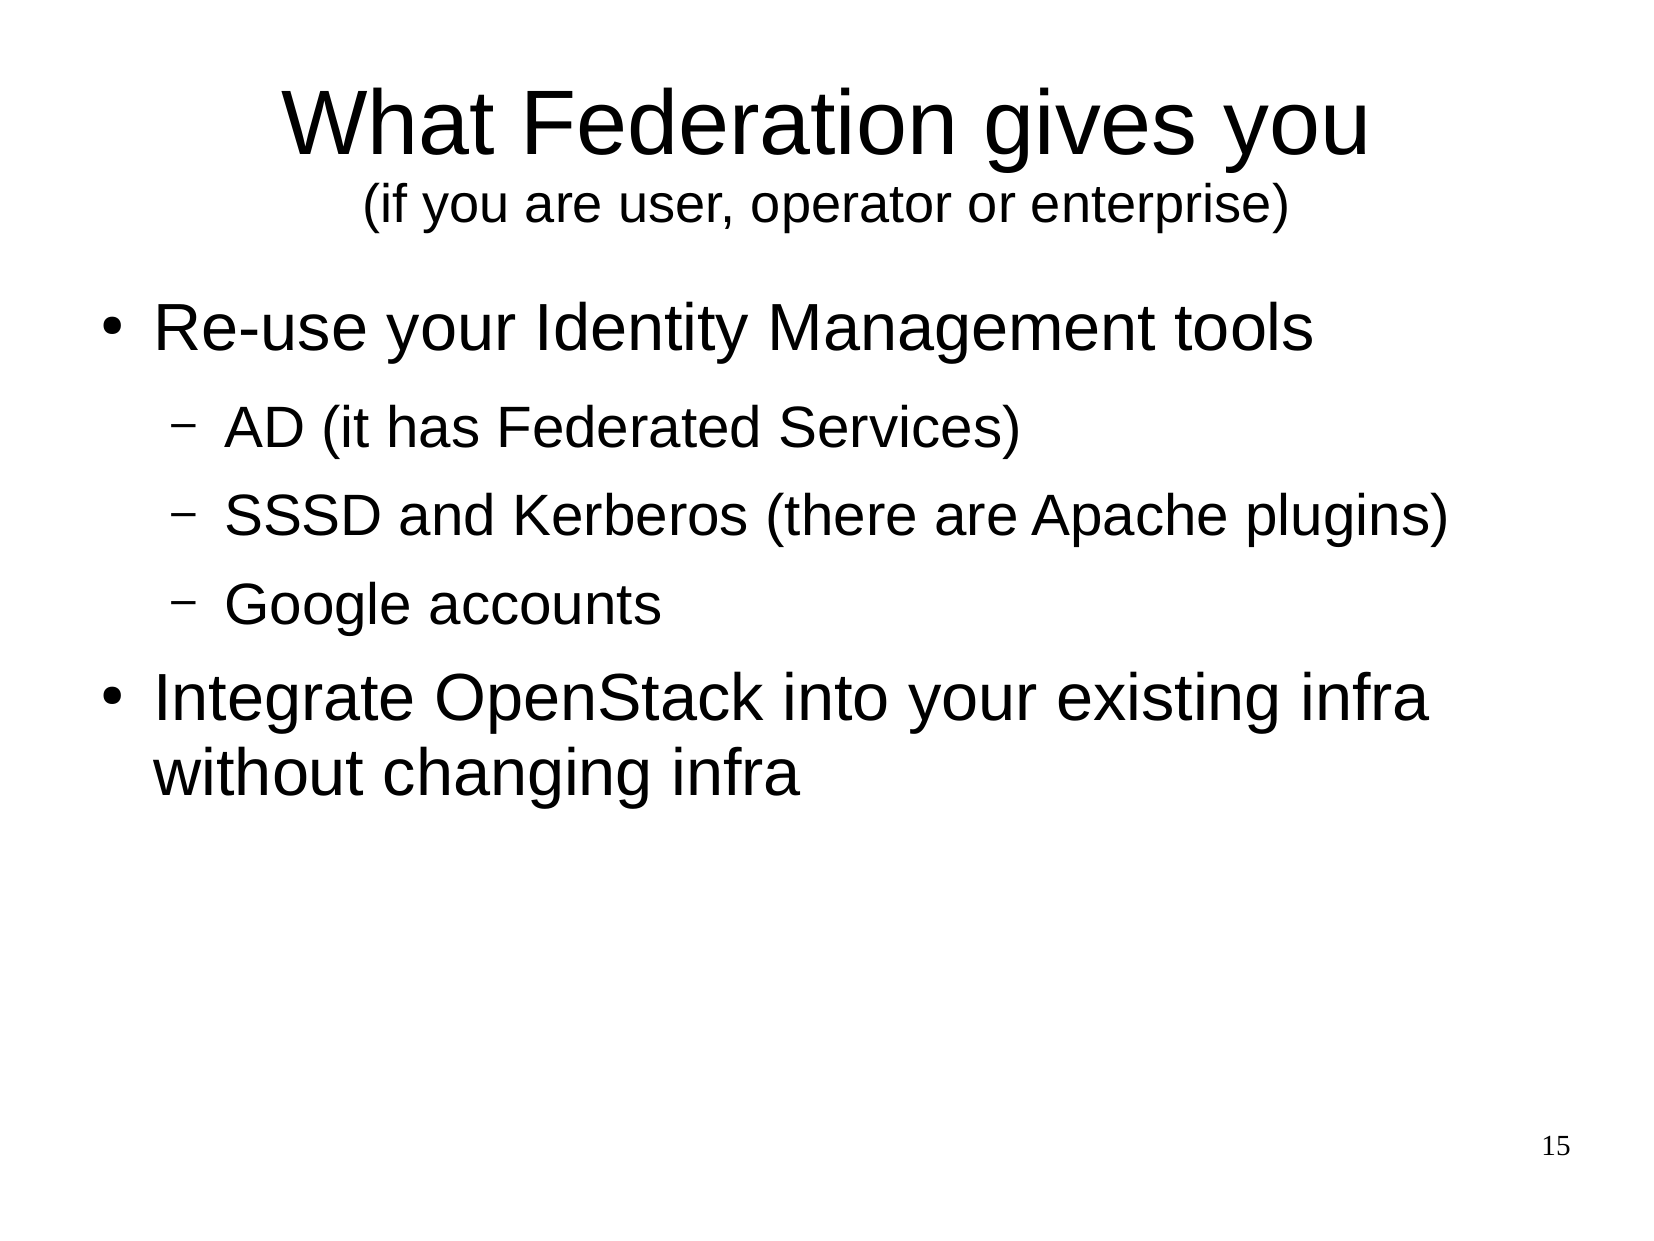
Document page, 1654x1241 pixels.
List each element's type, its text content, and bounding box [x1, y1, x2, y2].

list Re-use your Identity Management tools AD (it has Federated Services) SSSD and Kerberos (there are Apache plugins) Google accounts Integrate OpenStack into your existing infra without changing infra [82, 290, 1571, 1010]
title What Federation gives you (if you are user, operator or enterprise) [82, 49, 1571, 257]
